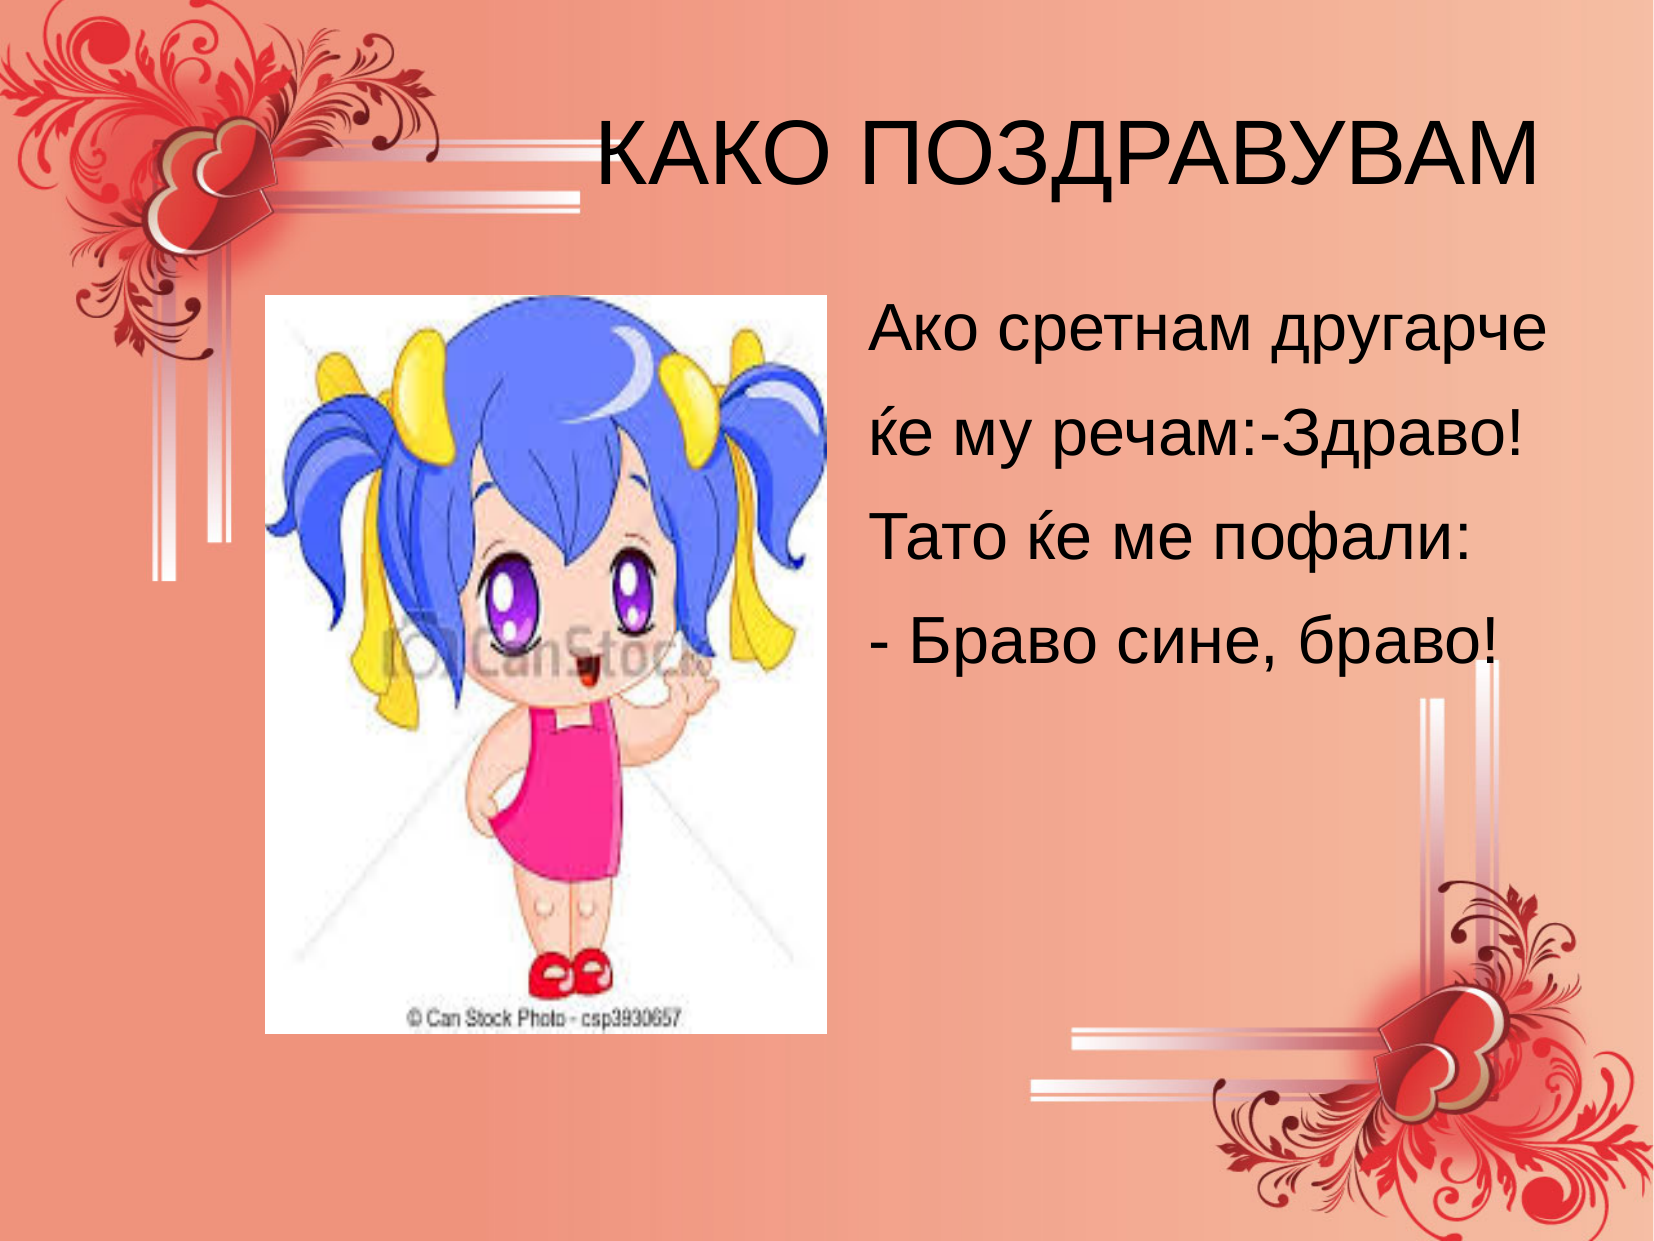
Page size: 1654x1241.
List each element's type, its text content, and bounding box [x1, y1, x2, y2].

list Ако сретнам другарче ќе му речам:-Здраво! Тато ќе ме пофали: - Браво сине, браво! [797, 290, 1572, 1109]
title КАКО ПОЗДРАВУВАМ [82, 49, 1571, 257]
picture [0, 0, 1654, 1241]
